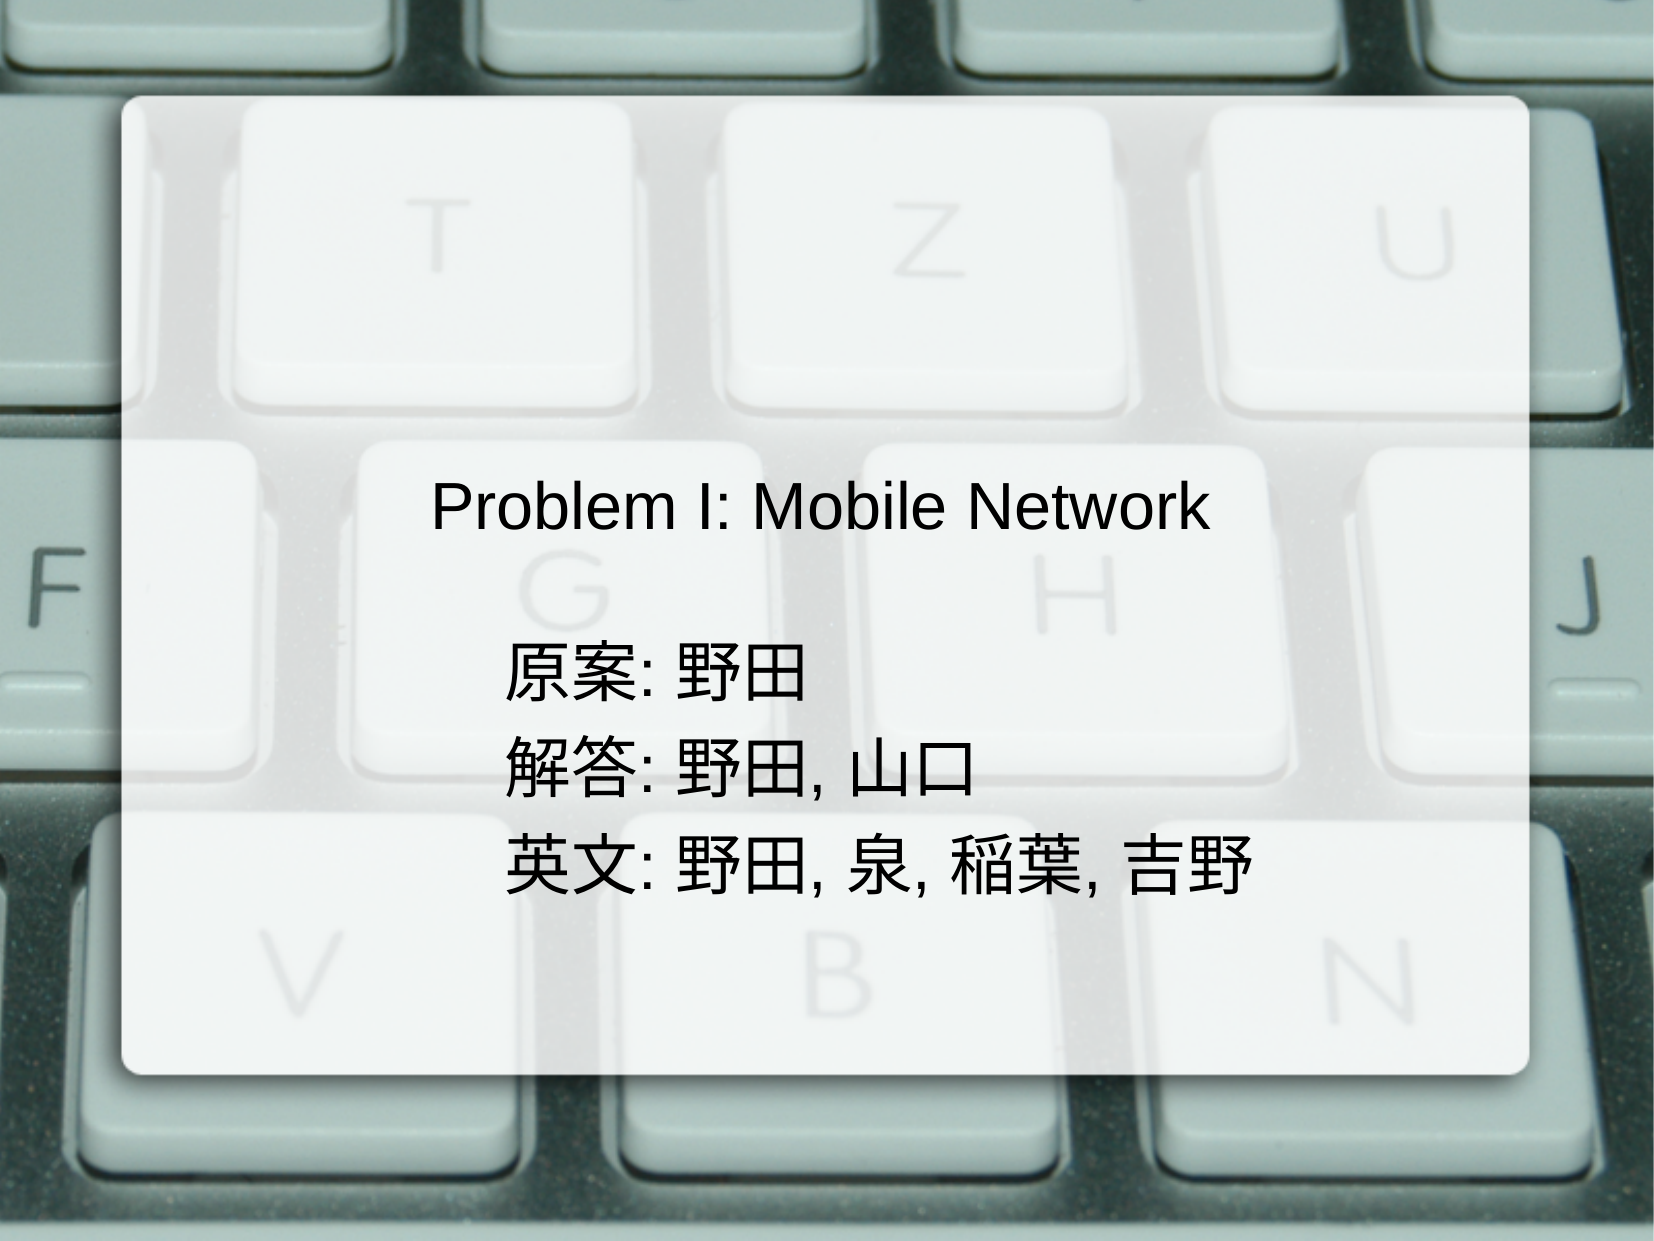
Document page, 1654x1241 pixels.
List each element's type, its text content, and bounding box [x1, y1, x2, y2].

picture [0, 0, 1654, 1241]
subtitle Problem I: Mobile Network 原案: 野田 解答: 野田, 山口 英文: 野田, 泉, 稲葉, 吉野 [135, 117, 1506, 1241]
